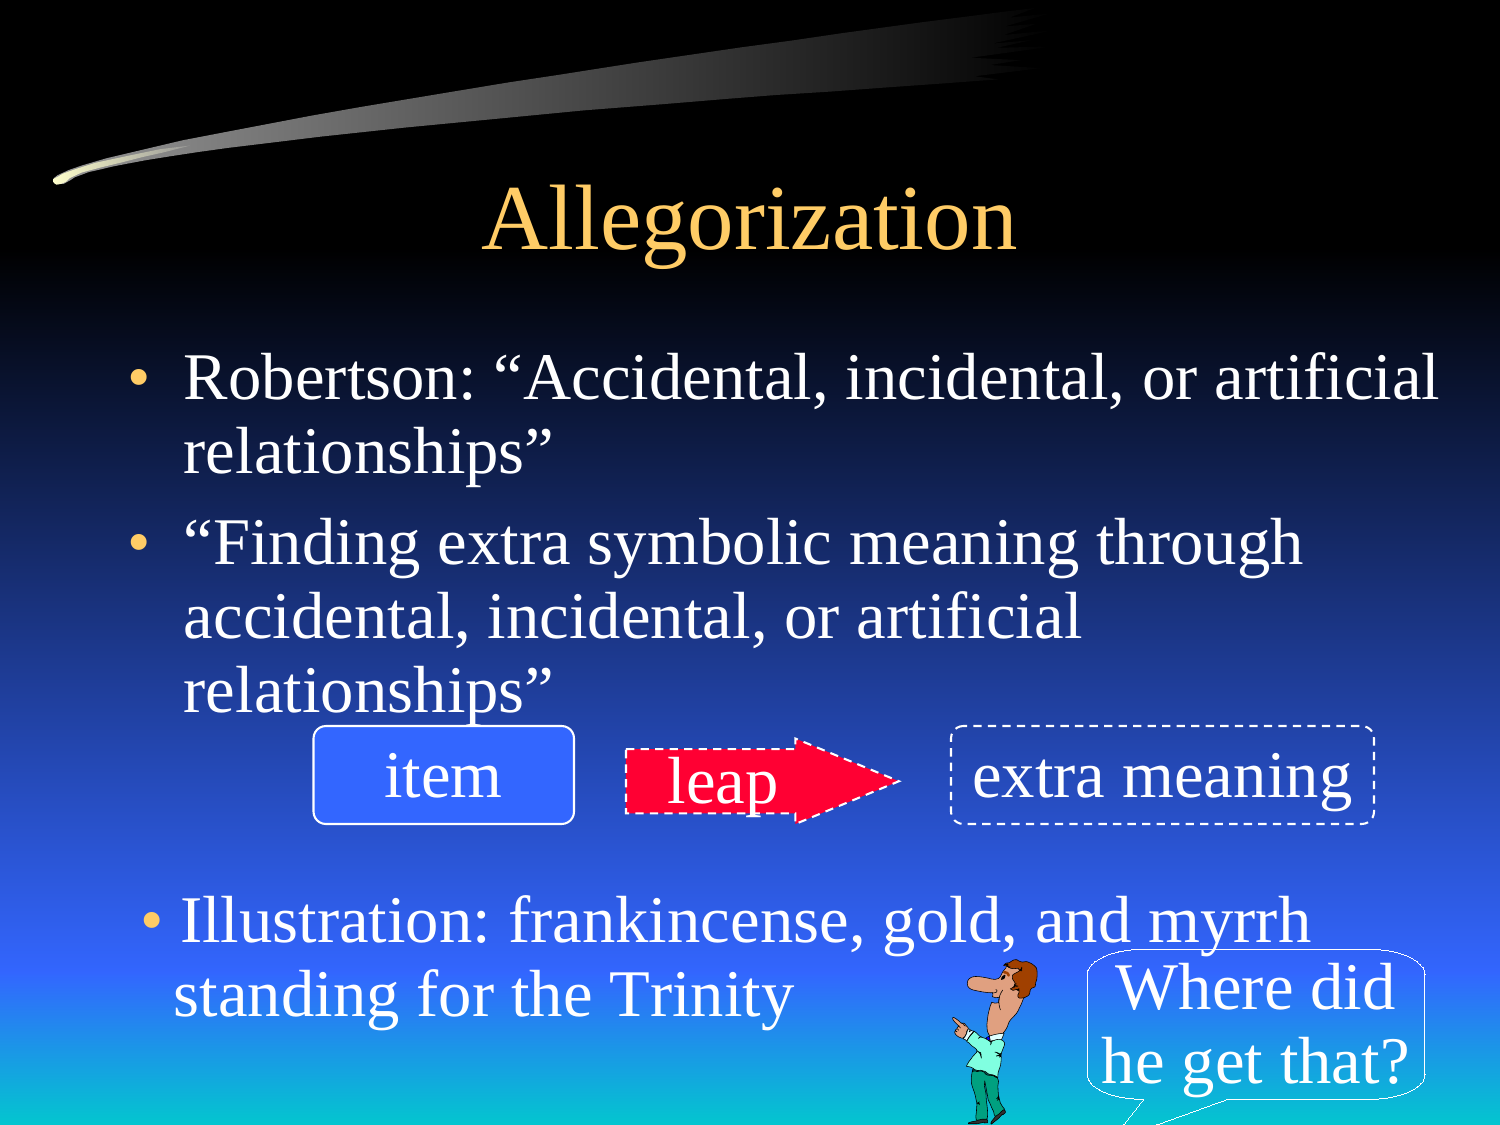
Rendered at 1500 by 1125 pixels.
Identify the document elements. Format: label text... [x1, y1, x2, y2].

text_box leap [625, 738, 899, 824]
text_box extra meaning [951, 726, 1375, 824]
text_box item [313, 726, 575, 824]
text_box leap [755, 775, 770, 801]
title Allegorization [112, 124, 1388, 313]
text_box Where did he get that? [1087, 949, 1426, 1125]
chart [951, 959, 1039, 1125]
text_box Illustration: frankincense, gold, and myrrh standing for the Trinity [125, 874, 1375, 1039]
list Robertson: “Accidental, incidental, or artificial relationships” “Finding extra symbolic meaning through accidental, incidental, or artificial relationships” [112, 332, 1488, 735]
